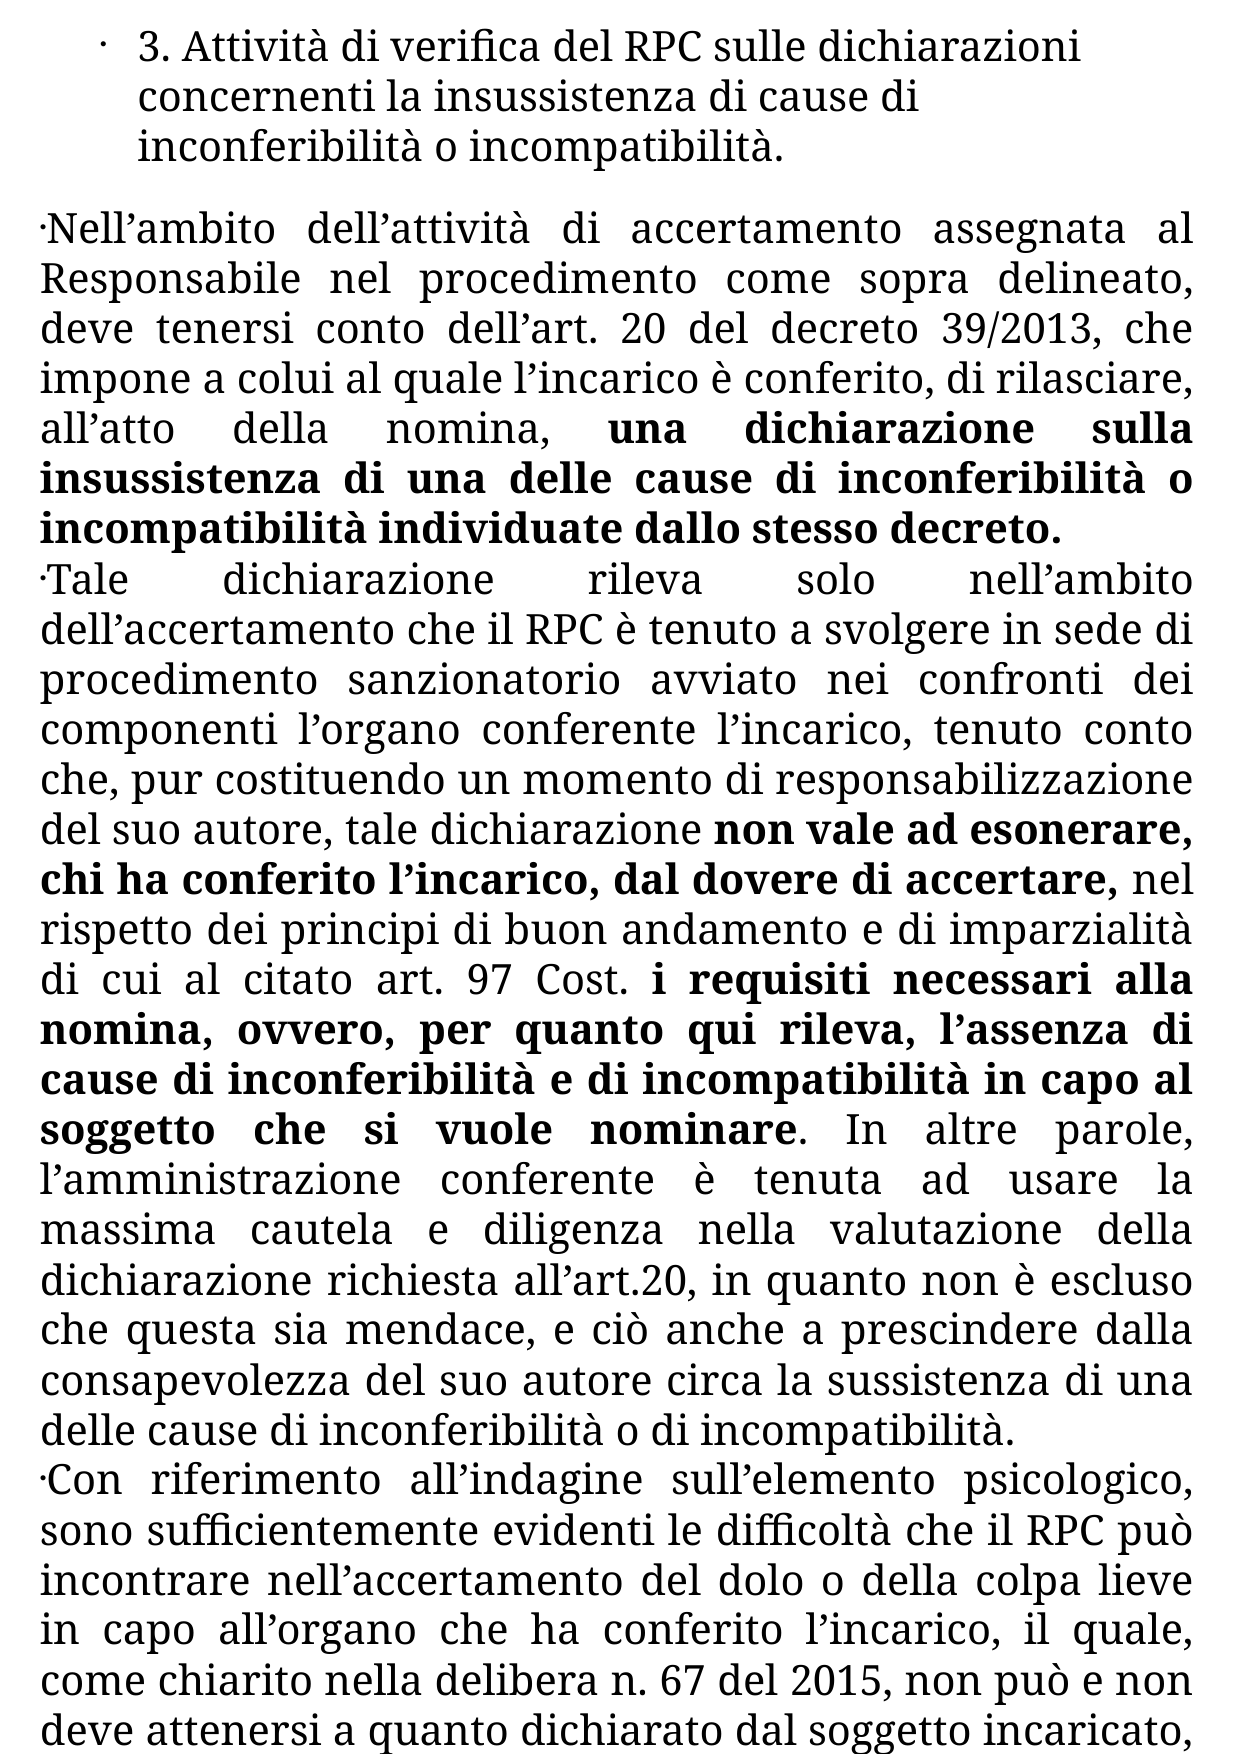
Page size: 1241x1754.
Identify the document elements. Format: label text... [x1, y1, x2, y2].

list 3. Attività di verifica del RPC sulle dichiarazioni concernenti la insussistenza di cause di inconferibilità o incompatibilità. Nell’ambito dell’attività di accertamento assegnata al Responsabile nel procedimento come sopra delineato, deve tenersi conto dell’art. 20 del decreto 39/2013, che impone a colui al quale l’incarico è conferito, di rilasciare, all’atto della nomina, una dichiarazione sulla insussistenza di una delle cause di inconferibilità o incompatibilità individuate dallo stesso decreto. Tale dichiarazione rileva solo nell’ambito dell’accertamento che il RPC è tenuto a svolgere in sede di procedimento sanzionatorio avviato nei confronti dei componenti l’organo conferente l’incarico, tenuto conto che, pur costituendo un momento di responsabilizzazione del suo autore, tale dichiarazione non vale ad esonerare, chi ha conferito l’incarico, dal dovere di accertare, nel rispetto dei principi di buon andamento e di imparzialità di cui al citato art. 97 Cost. i requisiti necessari alla nomina, ovvero, per quanto qui rileva, l’assenza di cause di inconferibilità e di incompatibilità in capo al soggetto che si vuole nominare. In altre parole, l’amministrazione conferente è tenuta ad usare la massima cautela e diligenza nella valutazione della dichiarazione richiesta all’art.20, in quanto non è escluso che questa sia mendace, e ciò anche a prescindere dalla consapevolezza del suo autore circa la sussistenza di una delle cause di inconferibilità o di incompatibilità. Con riferimento all’indagine sull’elemento psicologico, sono sufficientemente evidenti le difficoltà che il RPC può incontrare nell’accertamento del dolo o della colpa lieve in capo all’organo che ha conferito l’incarico, il quale, come chiarito nella delibera n. 67 del 2015, non può e non deve attenersi a quanto dichiarato dal soggetto incaricato, ma è tenuto a verificare, con la massima cautela, se, in base agli atti conosciuti o conoscibili, l’autore del provvedimento di nomina avrebbe potuto – anche con un [17, 11, 1217, 1620]
